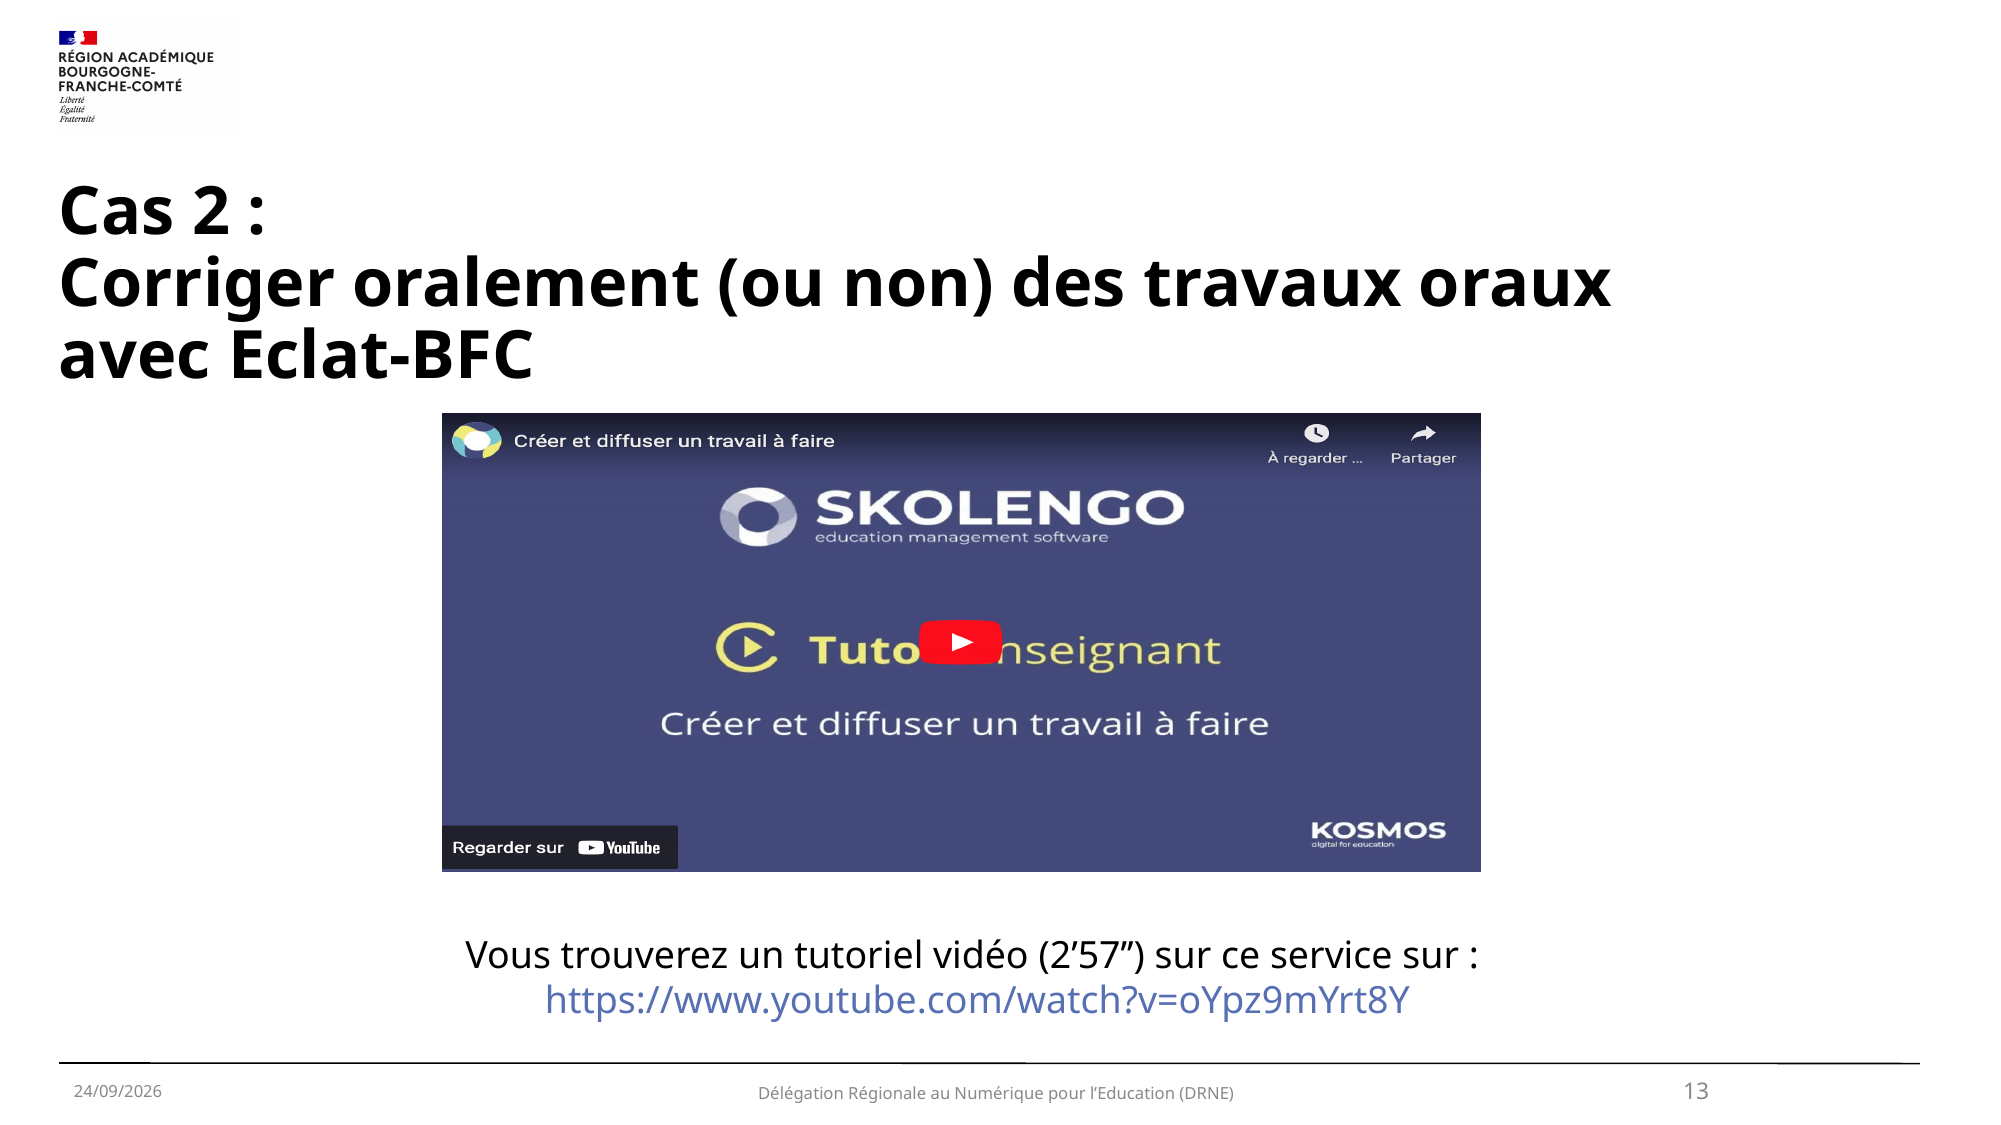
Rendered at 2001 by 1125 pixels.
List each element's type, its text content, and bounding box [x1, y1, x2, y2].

title Cas 2 : Corriger oralement (ou non) des travaux oraux avec Eclat-BFC [59, 177, 1919, 325]
text_box 29/10/2024 [59, 1062, 295, 1122]
text_box 13 [1683, 1062, 1919, 1122]
text_box Vous trouverez un tutoriel vidéo (2’57’’) sur ce service sur : https://www.youtube.com/watch?v=oYpz9mYrt8Y [66, 879, 1890, 1060]
text_box Délégation Régionale au Numérique pour l’Education (DRNE) [546, 1063, 1432, 1123]
picture [442, 413, 1481, 872]
